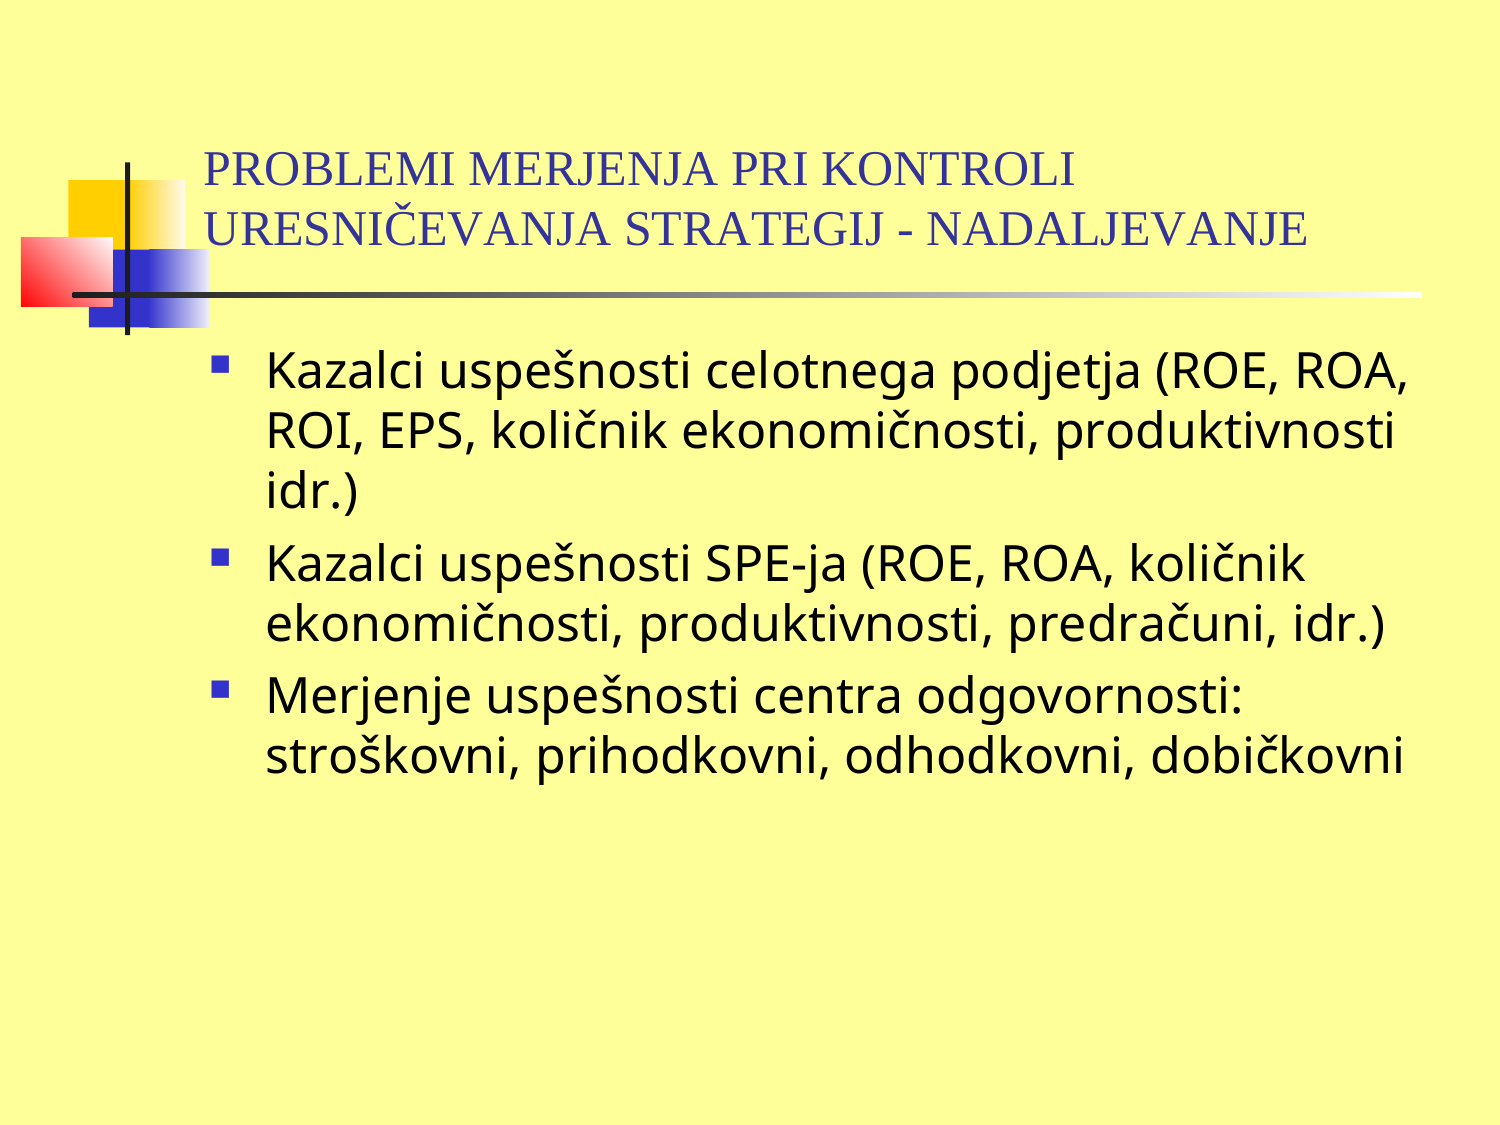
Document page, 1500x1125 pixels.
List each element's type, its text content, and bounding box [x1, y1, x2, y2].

list Kazalci uspešnosti celotnega podjetja (ROE, ROA, ROI, EPS, količnik ekonomičnosti, produktivnosti idr.) Kazalci uspešnosti SPE-ja (ROE, ROA, količnik ekonomičnosti, produktivnosti, predračuni, idr.) Merjenje uspešnosti centra odgovornosti: stroškovni, prihodkovni, odhodkovni, dobičkovni [193, 331, 1469, 1007]
title PROBLEMI MERJENJA PRI KONTROLI URESNIČEVANJA STRATEGIJ - NADALJEVANJE [188, 101, 1468, 289]
